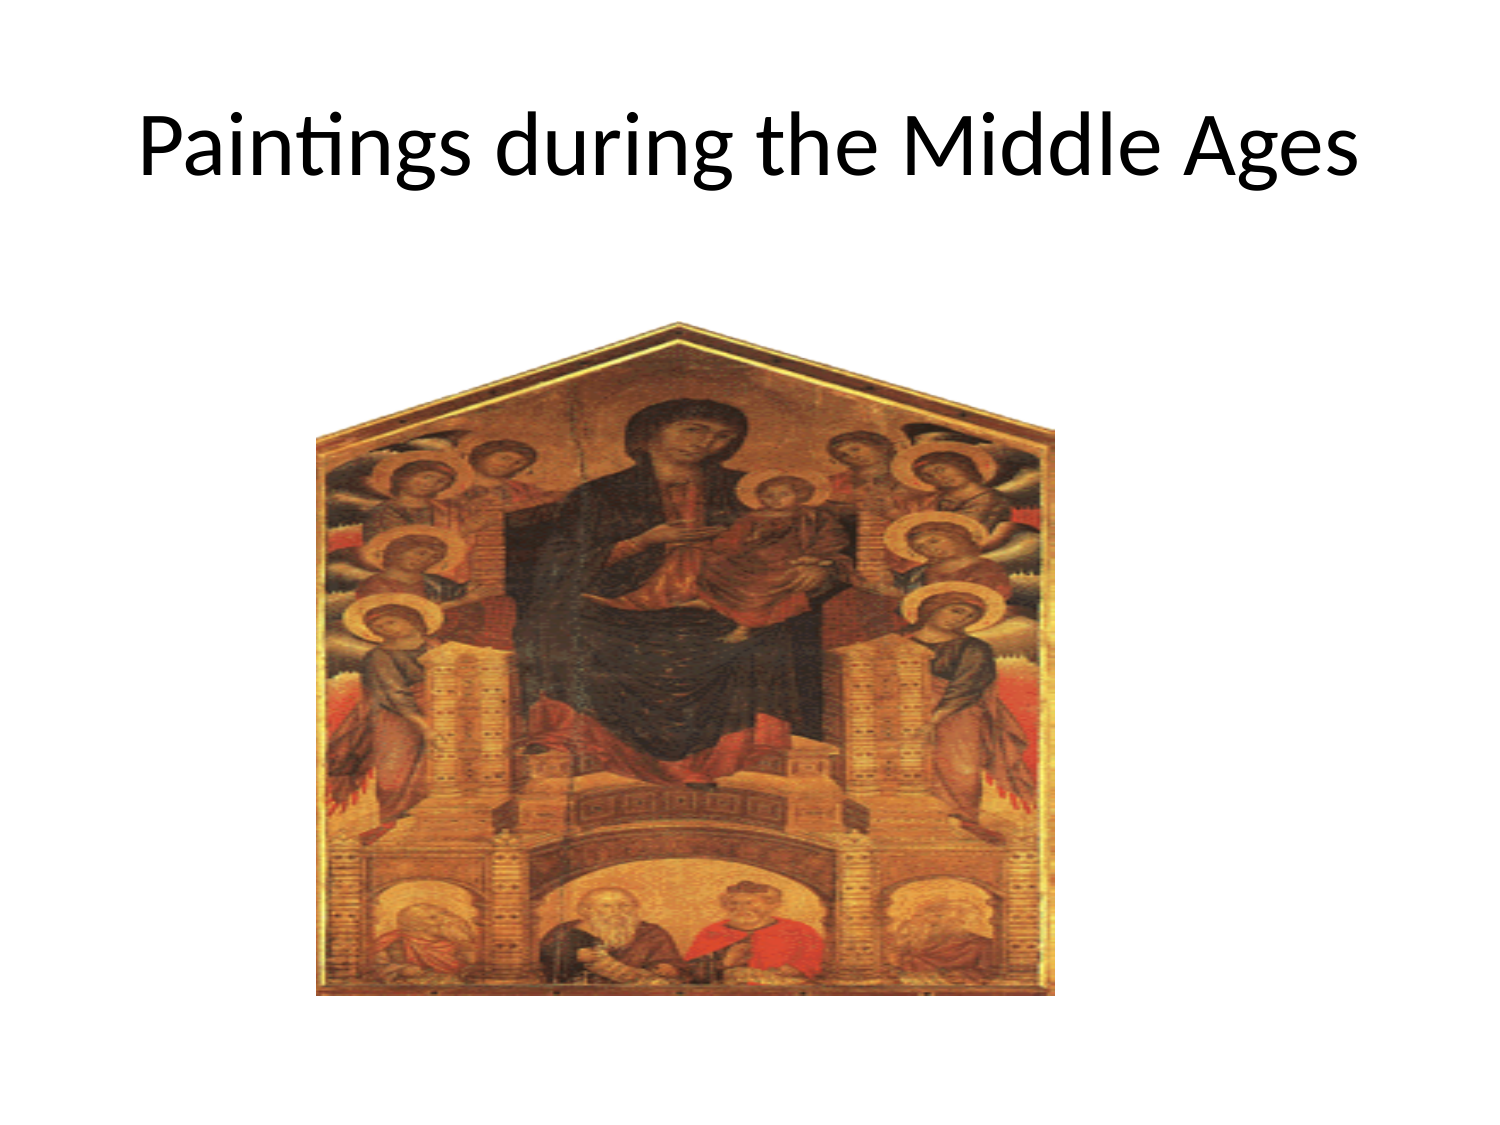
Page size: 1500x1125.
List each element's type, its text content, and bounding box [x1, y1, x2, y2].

title Paintings during the Middle Ages [75, 45, 1425, 233]
picture [316, 321, 1055, 997]
